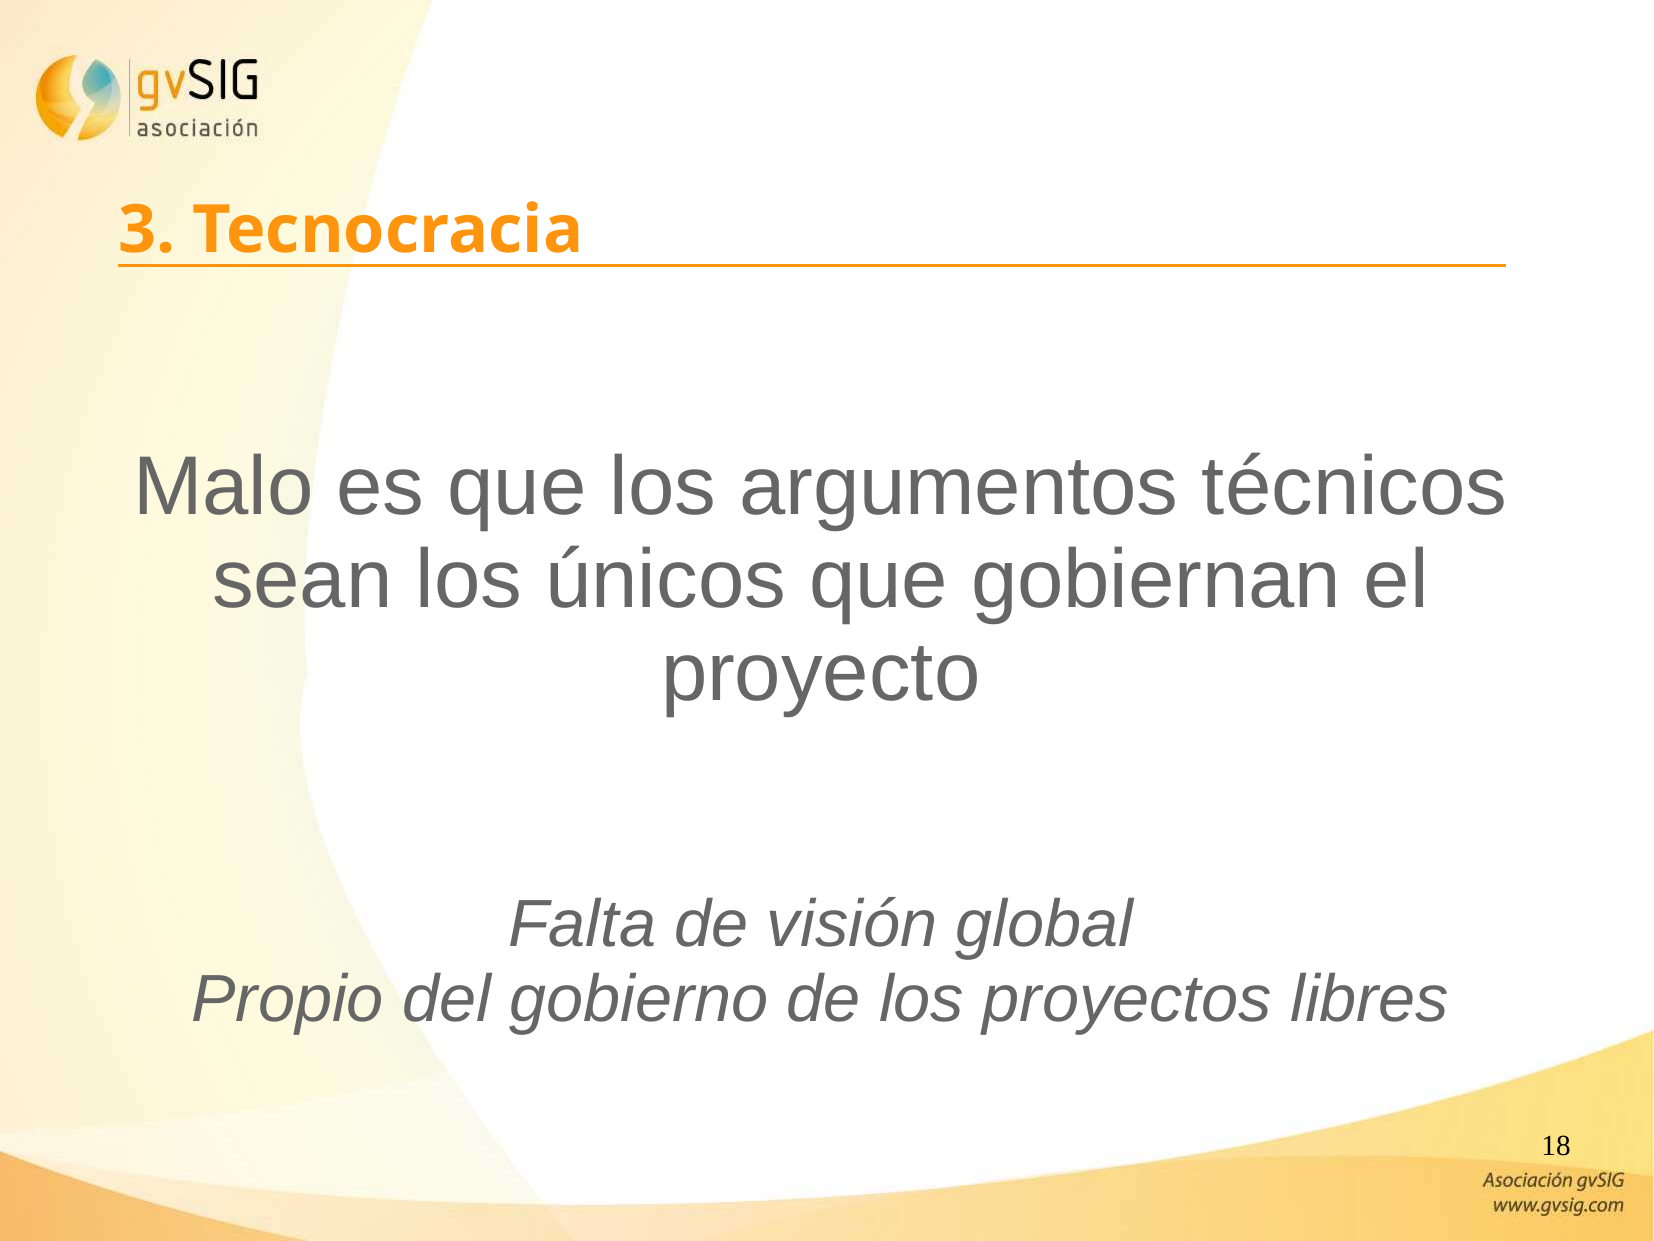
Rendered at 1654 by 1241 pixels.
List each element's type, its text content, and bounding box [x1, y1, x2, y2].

picture [0, 0, 1654, 1241]
title 3. Tecnocracia [118, 177, 1607, 276]
text_box Malo es que los argumentos técnicos sean los únicos que gobiernan el proyecto Falta de visión global Propio del gobierno de los proyectos libres [112, 432, 1530, 1128]
